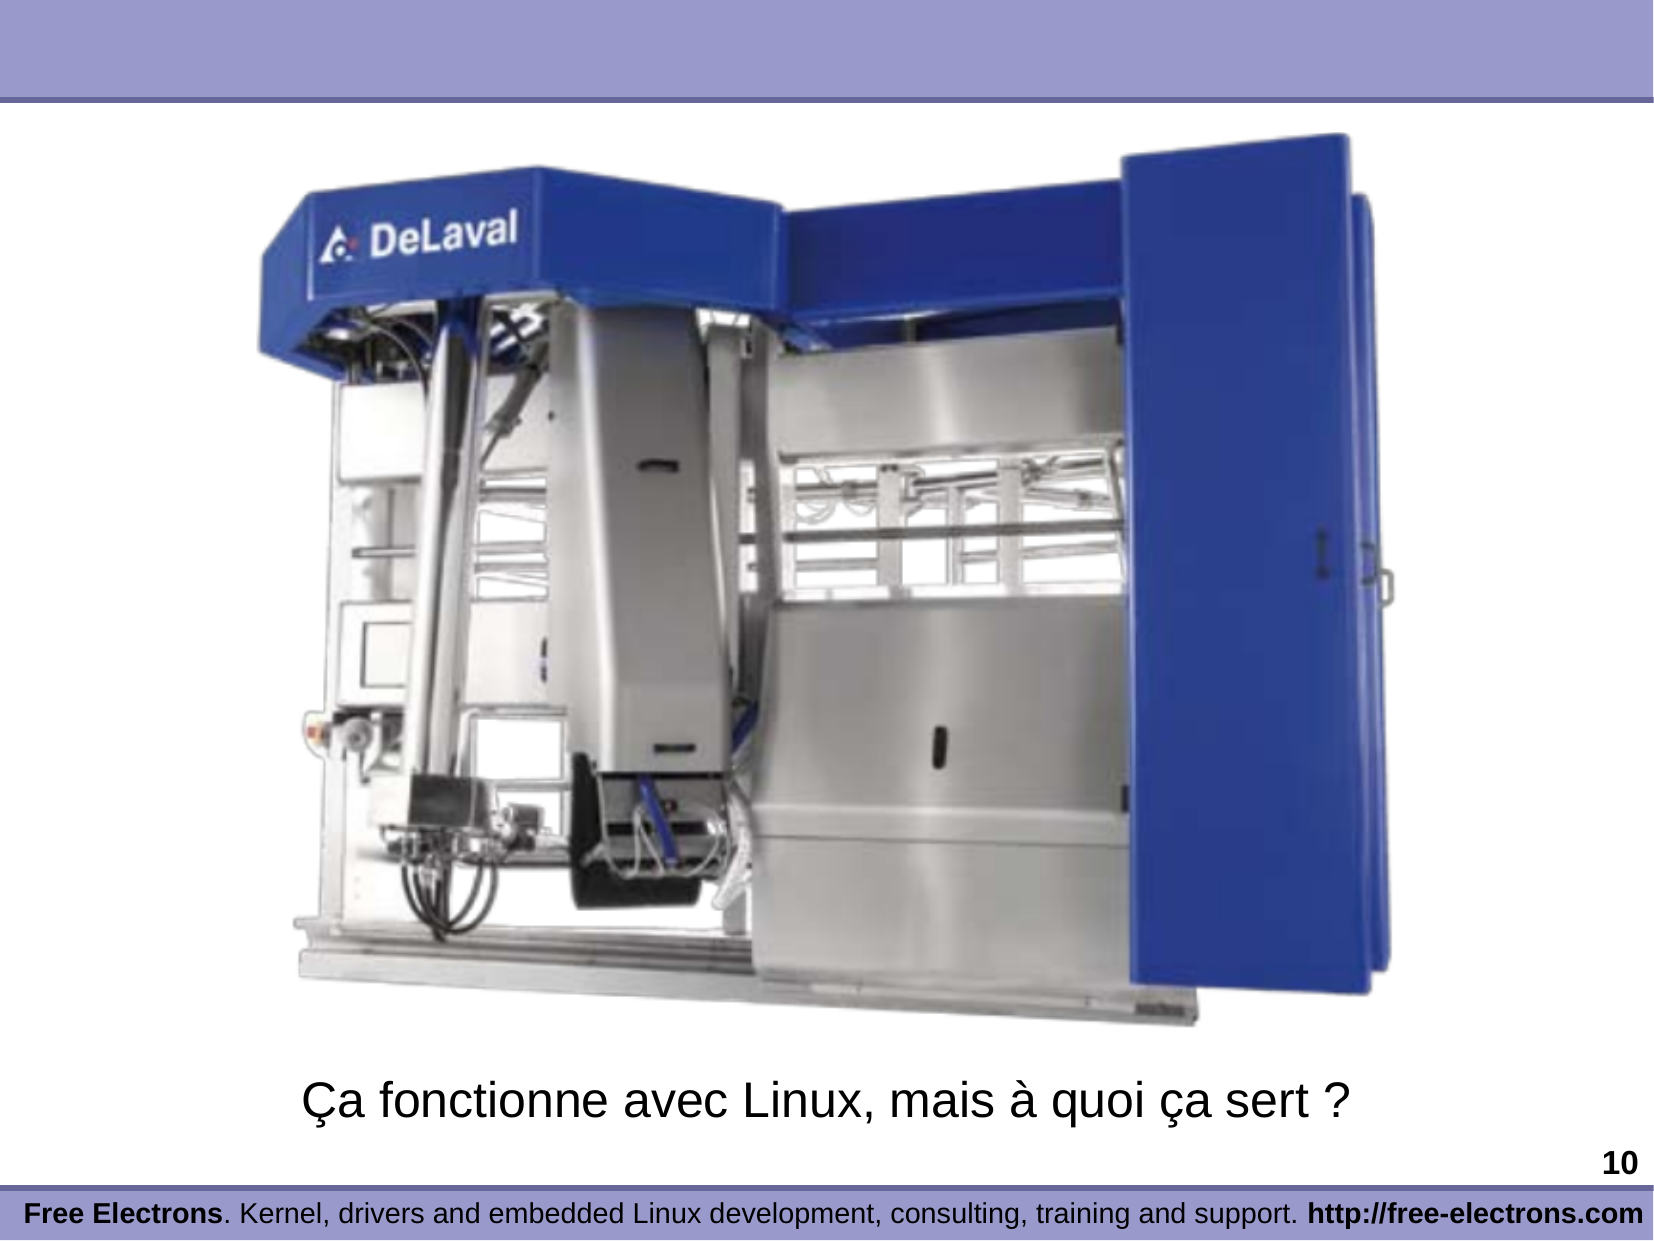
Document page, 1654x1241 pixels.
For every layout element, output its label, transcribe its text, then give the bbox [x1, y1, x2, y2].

picture [192, 132, 1419, 1037]
text_box Ça fonctionne avec Linux, mais à quoi ça sert ? [0, 1072, 1654, 1135]
